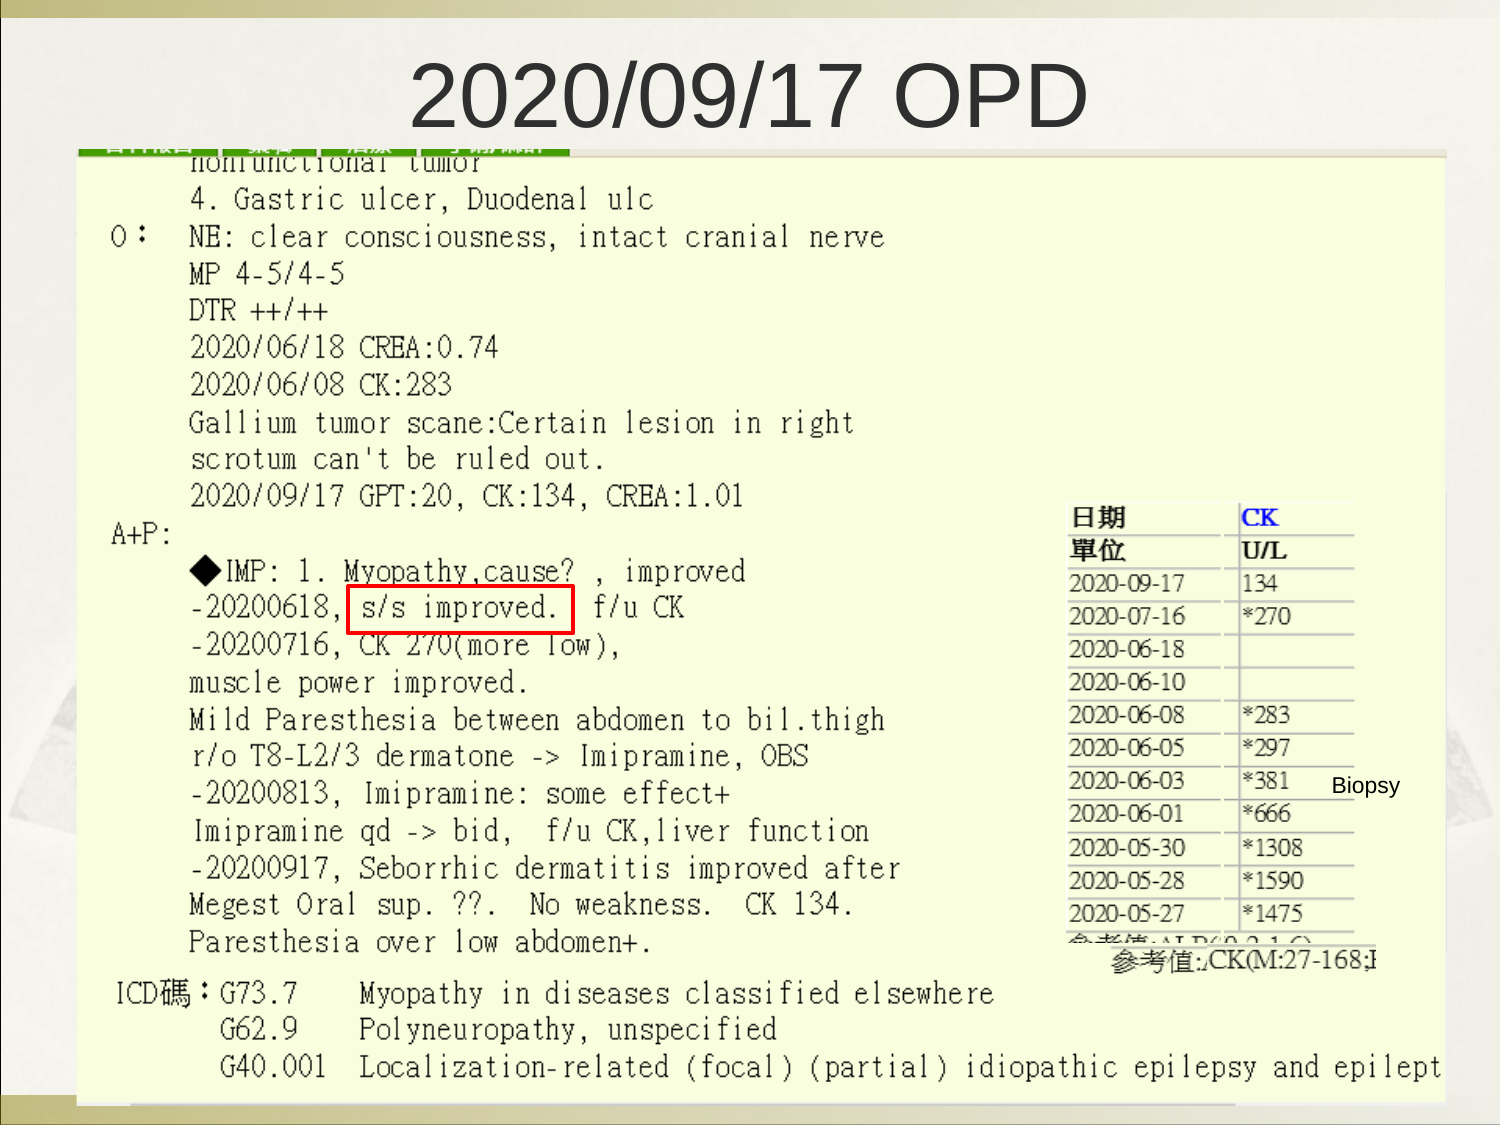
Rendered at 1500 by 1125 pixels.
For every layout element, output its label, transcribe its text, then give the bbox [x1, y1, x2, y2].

picture [0, 18, 1500, 1106]
title 2020/09/17 OPD [75, 45, 1425, 138]
text_box Biopsy [1316, 763, 1477, 806]
